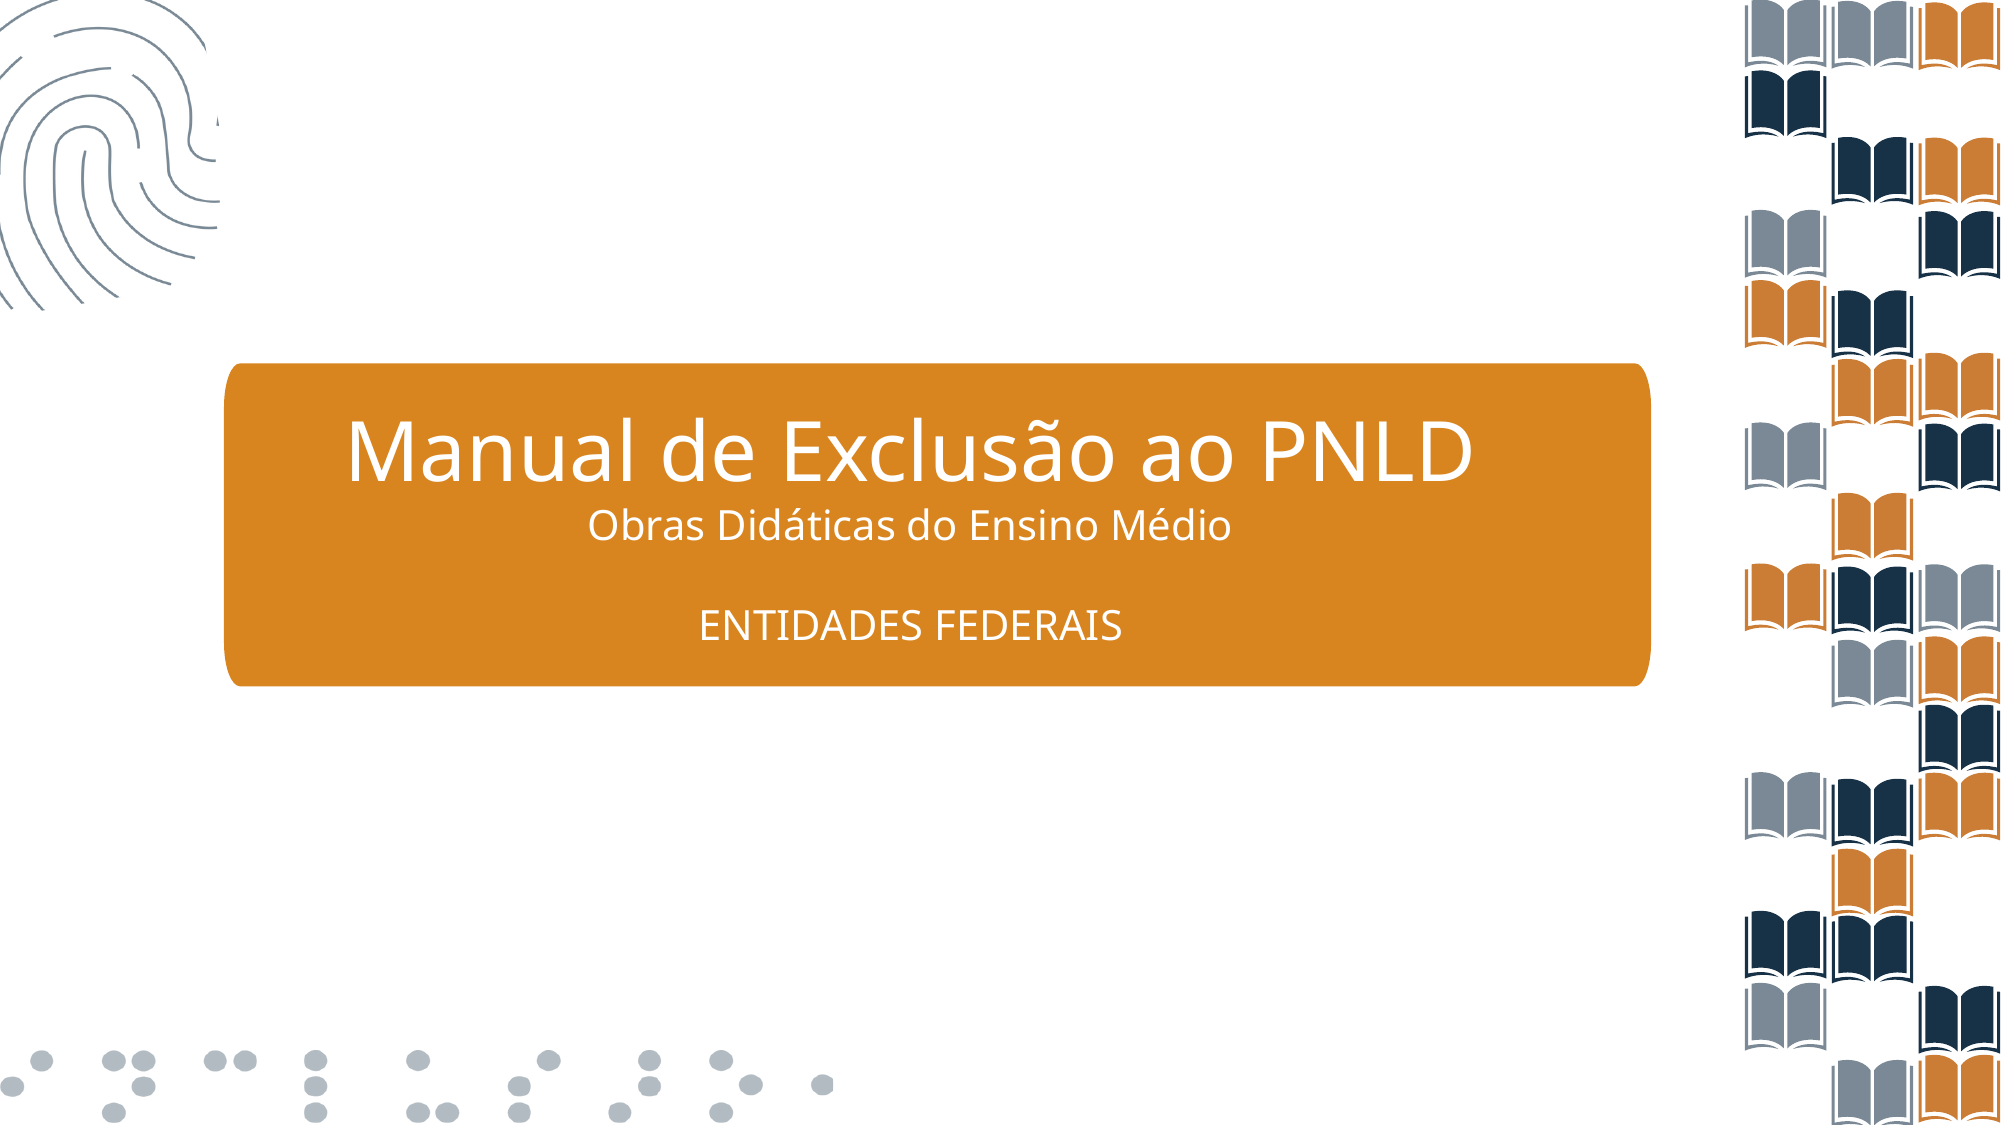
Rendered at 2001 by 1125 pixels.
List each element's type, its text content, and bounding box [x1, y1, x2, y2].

text_box [1744, 0, 1827, 139]
text_box [1918, 134, 2000, 206]
text_box [1831, 636, 1914, 708]
text_box [1831, 133, 1914, 205]
text_box [1831, 489, 1914, 561]
text_box [1744, 560, 1827, 632]
text_box [1744, 206, 1827, 348]
text_box [0, 0, 246, 318]
text_box [1831, 775, 1914, 984]
text_box Manual de Exclusão ao PNLD Obras Didáticas do Ensino Médio ENTIDADES FEDERAIS [223, 391, 1598, 659]
text_box [0, 1050, 834, 1123]
text_box [1744, 907, 1827, 1051]
text_box [1918, 0, 2000, 71]
text_box [1831, 1056, 1914, 1125]
text_box [1831, 563, 1914, 635]
text_box [1831, 0, 1914, 69]
text_box [1918, 207, 2000, 279]
text_box [1744, 769, 1827, 840]
text_box [1918, 561, 2000, 841]
text_box [223, 312, 1652, 687]
text_box [1831, 287, 1914, 427]
text_box [1918, 982, 2000, 1123]
text_box [1744, 419, 1827, 491]
text_box [1918, 349, 2000, 492]
